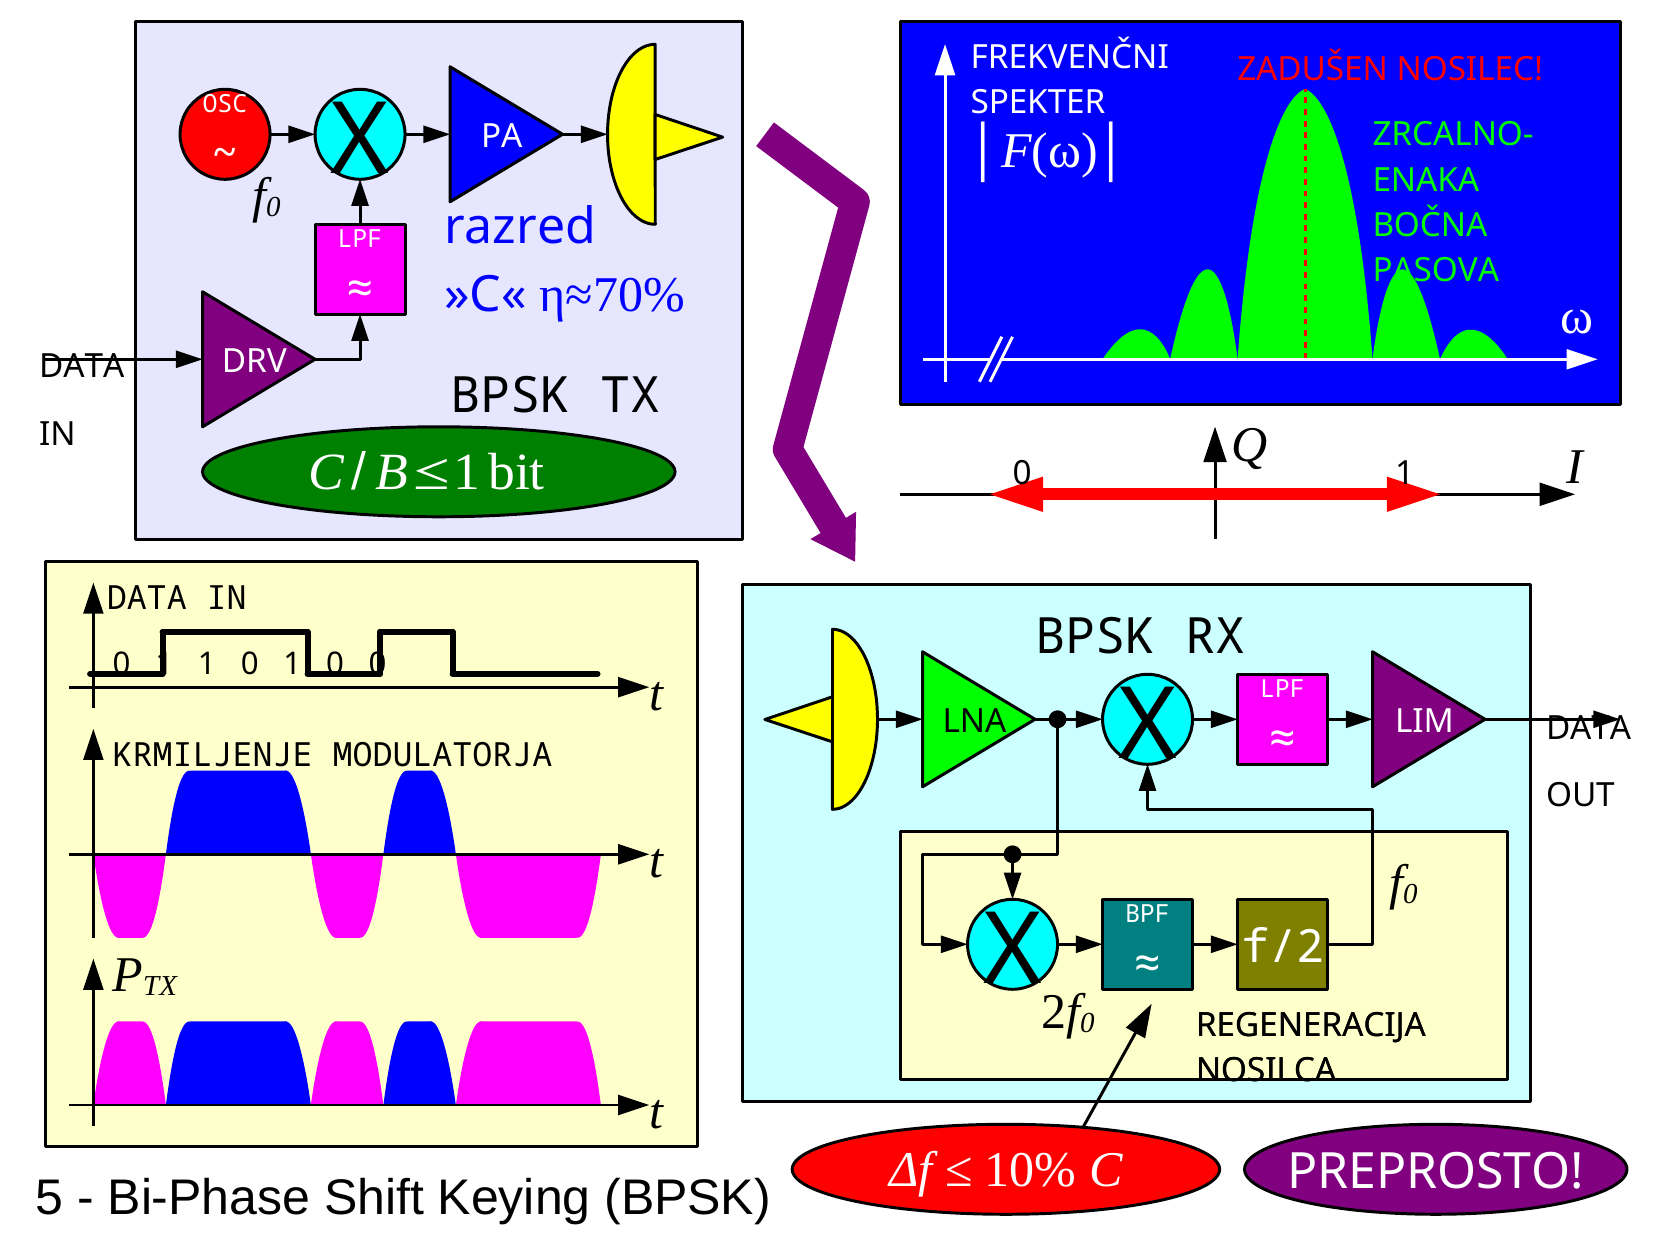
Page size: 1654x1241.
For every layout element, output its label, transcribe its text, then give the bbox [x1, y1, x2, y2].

text_box 5 - Bi-Phase Shift Keying (BPSK) [35, 1169, 794, 1227]
text_box PA [450, 66, 563, 189]
text_box t [649, 833, 674, 890]
text_box LNA [922, 651, 1035, 787]
text_box LIM [1372, 651, 1485, 787]
text_box 0 1 1 0 1 0 0 [112, 640, 608, 681]
text_box X [315, 89, 406, 171]
text_box KRMILJENJE MODULATORJA [112, 731, 563, 765]
text_box X [1102, 674, 1193, 755]
text_box BPSK TX [450, 359, 677, 415]
text_box [45, 561, 698, 1147]
text_box BPF ≈ [1102, 899, 1193, 990]
text_box f/2 [1237, 899, 1328, 990]
text_box [1013, 720, 1371, 943]
text_box BPSK RX [1035, 599, 1262, 656]
text_box [135, 21, 743, 540]
text_box LPF ≈ [1237, 674, 1328, 765]
text_box 2f0 [1040, 984, 1111, 1057]
text_box Δf ≤ 10% C [792, 1124, 1220, 1215]
text_box I [1566, 438, 1612, 513]
text_box X [1124, 728, 1171, 765]
text_box X [989, 953, 1036, 990]
chart [295, 442, 562, 503]
text_box DATA OUT [1545, 680, 1648, 765]
text_box OSC ~ [180, 89, 271, 180]
text_box FREKVENČNI SPEKTER │F(ω)│ [970, 32, 1178, 174]
text_box t [649, 1084, 674, 1140]
text_box DATA IN [106, 574, 265, 614]
text_box f0 [1389, 855, 1457, 928]
text_box Q [1231, 416, 1277, 473]
text_box [924, 856, 1012, 943]
text_box LPF ≈ [315, 224, 406, 315]
text_box [742, 584, 1531, 1102]
text_box PTX [112, 947, 203, 1020]
text_box REGENERACIJA NOSILCA [1195, 1000, 1454, 1068]
text_box DATA IN [39, 319, 141, 404]
text_box PREPROSTO! [1244, 1124, 1628, 1215]
text_box f0 [252, 168, 296, 241]
text_box 1 [1395, 449, 1418, 483]
text_box X [337, 143, 383, 180]
text_box X [967, 899, 1058, 980]
text_box razred »C« η≈70% [444, 189, 715, 312]
text_box ZADUŠEN NOSILEC! [1237, 45, 1568, 86]
text_box 0 [1012, 449, 1058, 483]
text_box DRV [202, 291, 315, 427]
text_box ω [1560, 289, 1606, 357]
text_box ZRCALNO- ENAKA BOČNA PASOVA [1372, 110, 1553, 271]
text_box [900, 21, 1621, 405]
text_box t [649, 666, 674, 723]
